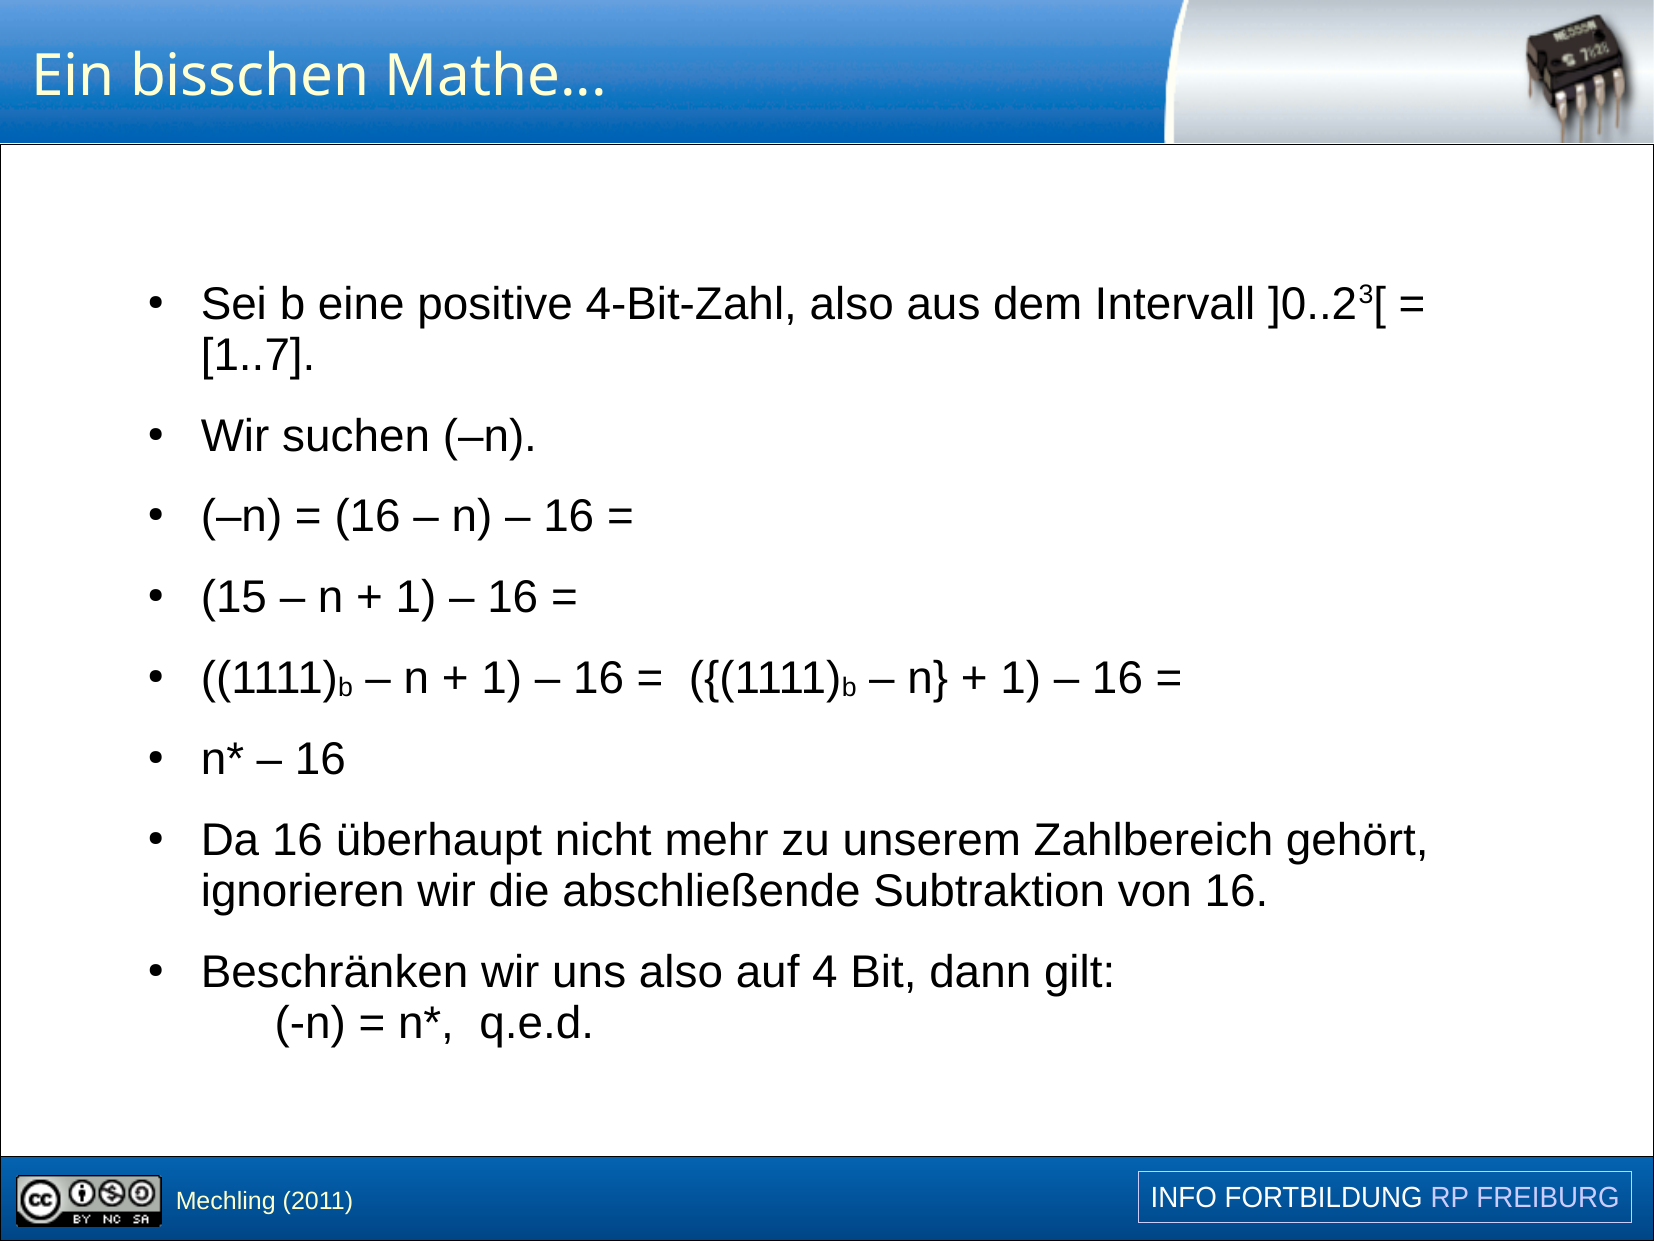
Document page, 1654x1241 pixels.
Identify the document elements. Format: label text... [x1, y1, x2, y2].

title Ein bisschen Mathe... [31, 34, 1151, 112]
list Sei b eine positive 4-Bit-Zahl, also aus dem Intervall ]0..23[ = [1..7]. Wir suchen (–n). (–n) = (16 – n) – 16 = (15 – n + 1) – 16 = ((1111)b – n + 1) – 16 = ({(1111)b – n} + 1) – 16 = n* – 16 Da 16 überhaupt nicht mehr zu unserem Zahlbereich gehört, ignorieren wir die abschließende Subtraktion von 16. Beschränken wir uns also auf 4 Bit, dann gilt: (-n) = n*, q.e.d. [129, 277, 1489, 1063]
picture [16, 1175, 162, 1227]
picture [0, 0, 1654, 143]
